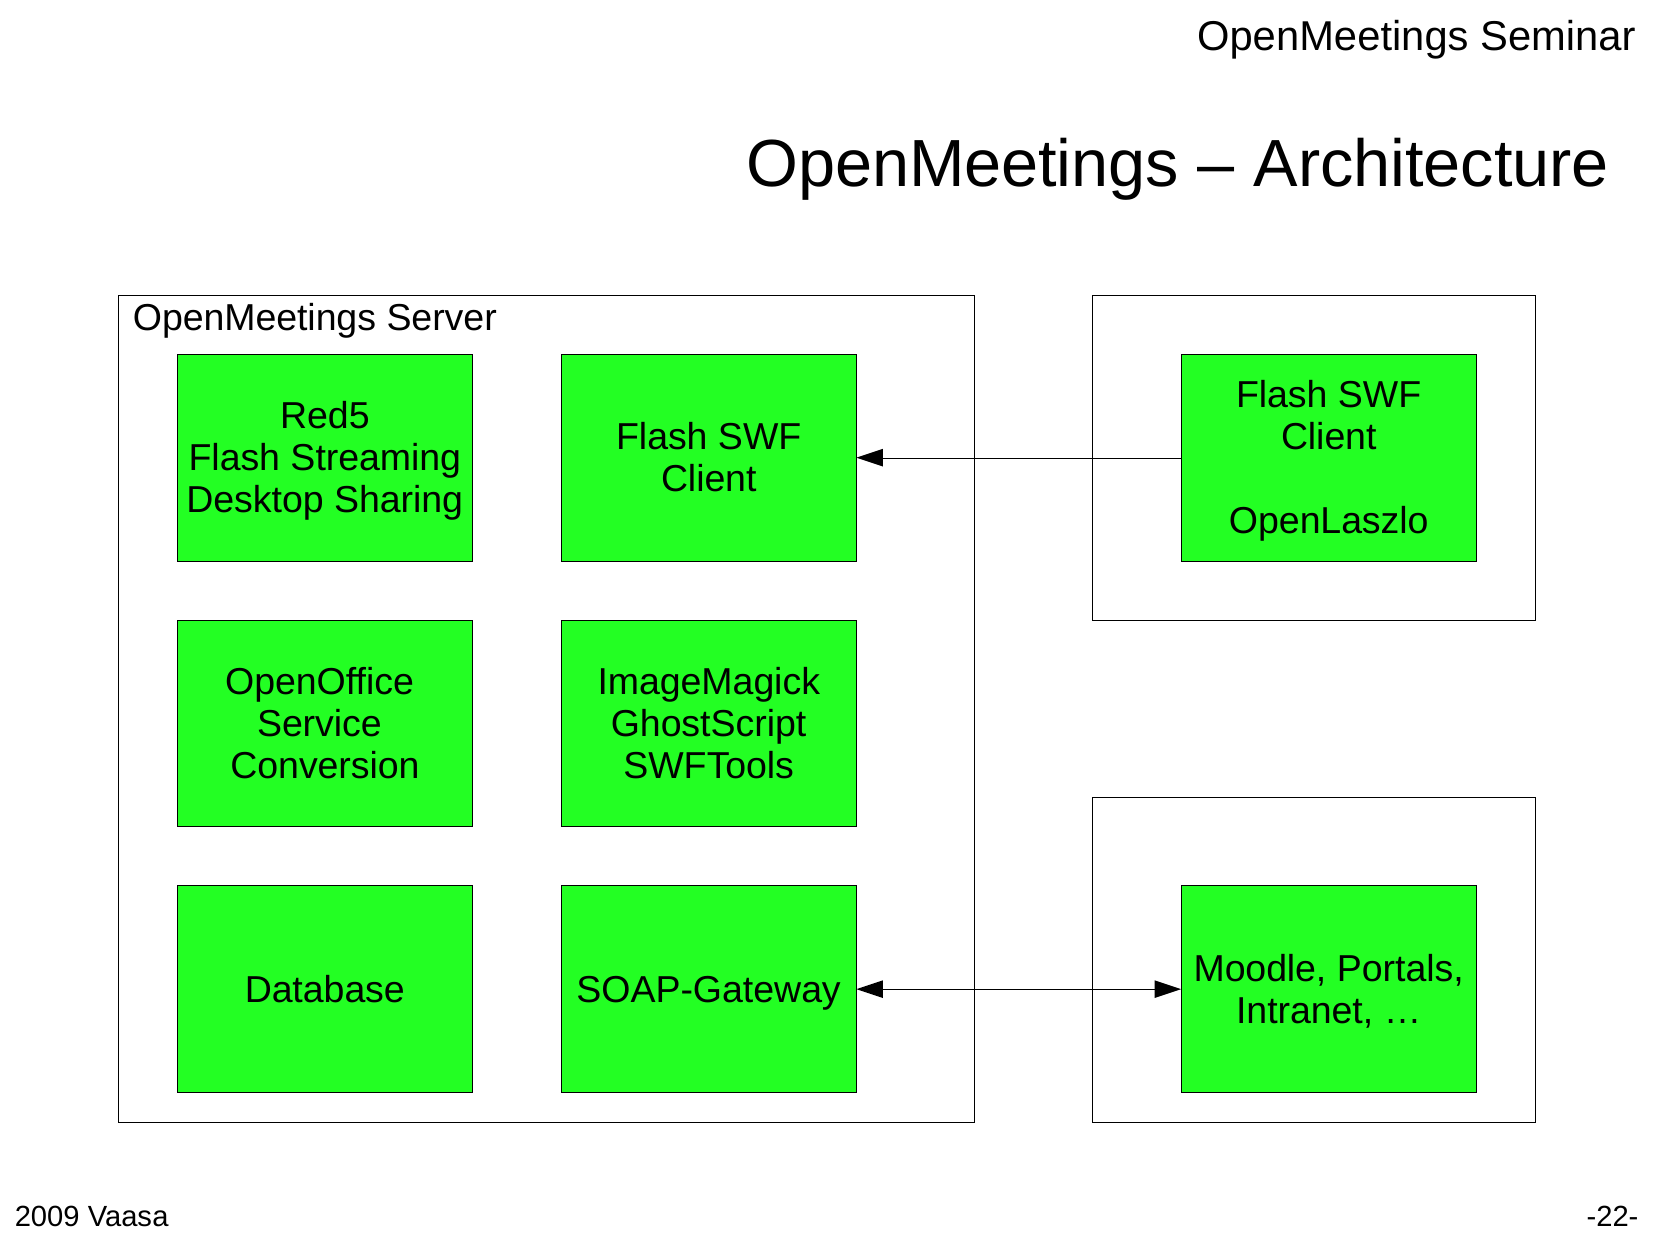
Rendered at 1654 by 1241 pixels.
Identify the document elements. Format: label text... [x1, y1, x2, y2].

text_box Database [177, 885, 473, 1093]
text_box Flash SWF Client OpenLaszlo [1181, 354, 1477, 562]
text_box Flash SWF Client [561, 354, 857, 562]
text_box Moodle, Portals, Intranet, … [1181, 885, 1477, 1093]
text_box OpenMeetings – Architecture [295, 118, 1625, 208]
text_box [1092, 797, 1536, 1123]
text_box 2009 Vaasa [0, 1192, 473, 1241]
text_box ImageMagick GhostScript SWFTools [561, 620, 857, 827]
text_box Red5 Flash Streaming Desktop Sharing [177, 354, 473, 562]
text_box [1092, 295, 1536, 621]
text_box -22- [1181, 1192, 1654, 1241]
text_box OpenMeetings Server [118, 289, 591, 347]
text_box [118, 295, 975, 1123]
title OpenMeetings Seminar [915, 5, 1636, 65]
text_box SOAP-Gateway [561, 885, 857, 1093]
text_box OpenOffice Service Conversion [177, 620, 473, 827]
